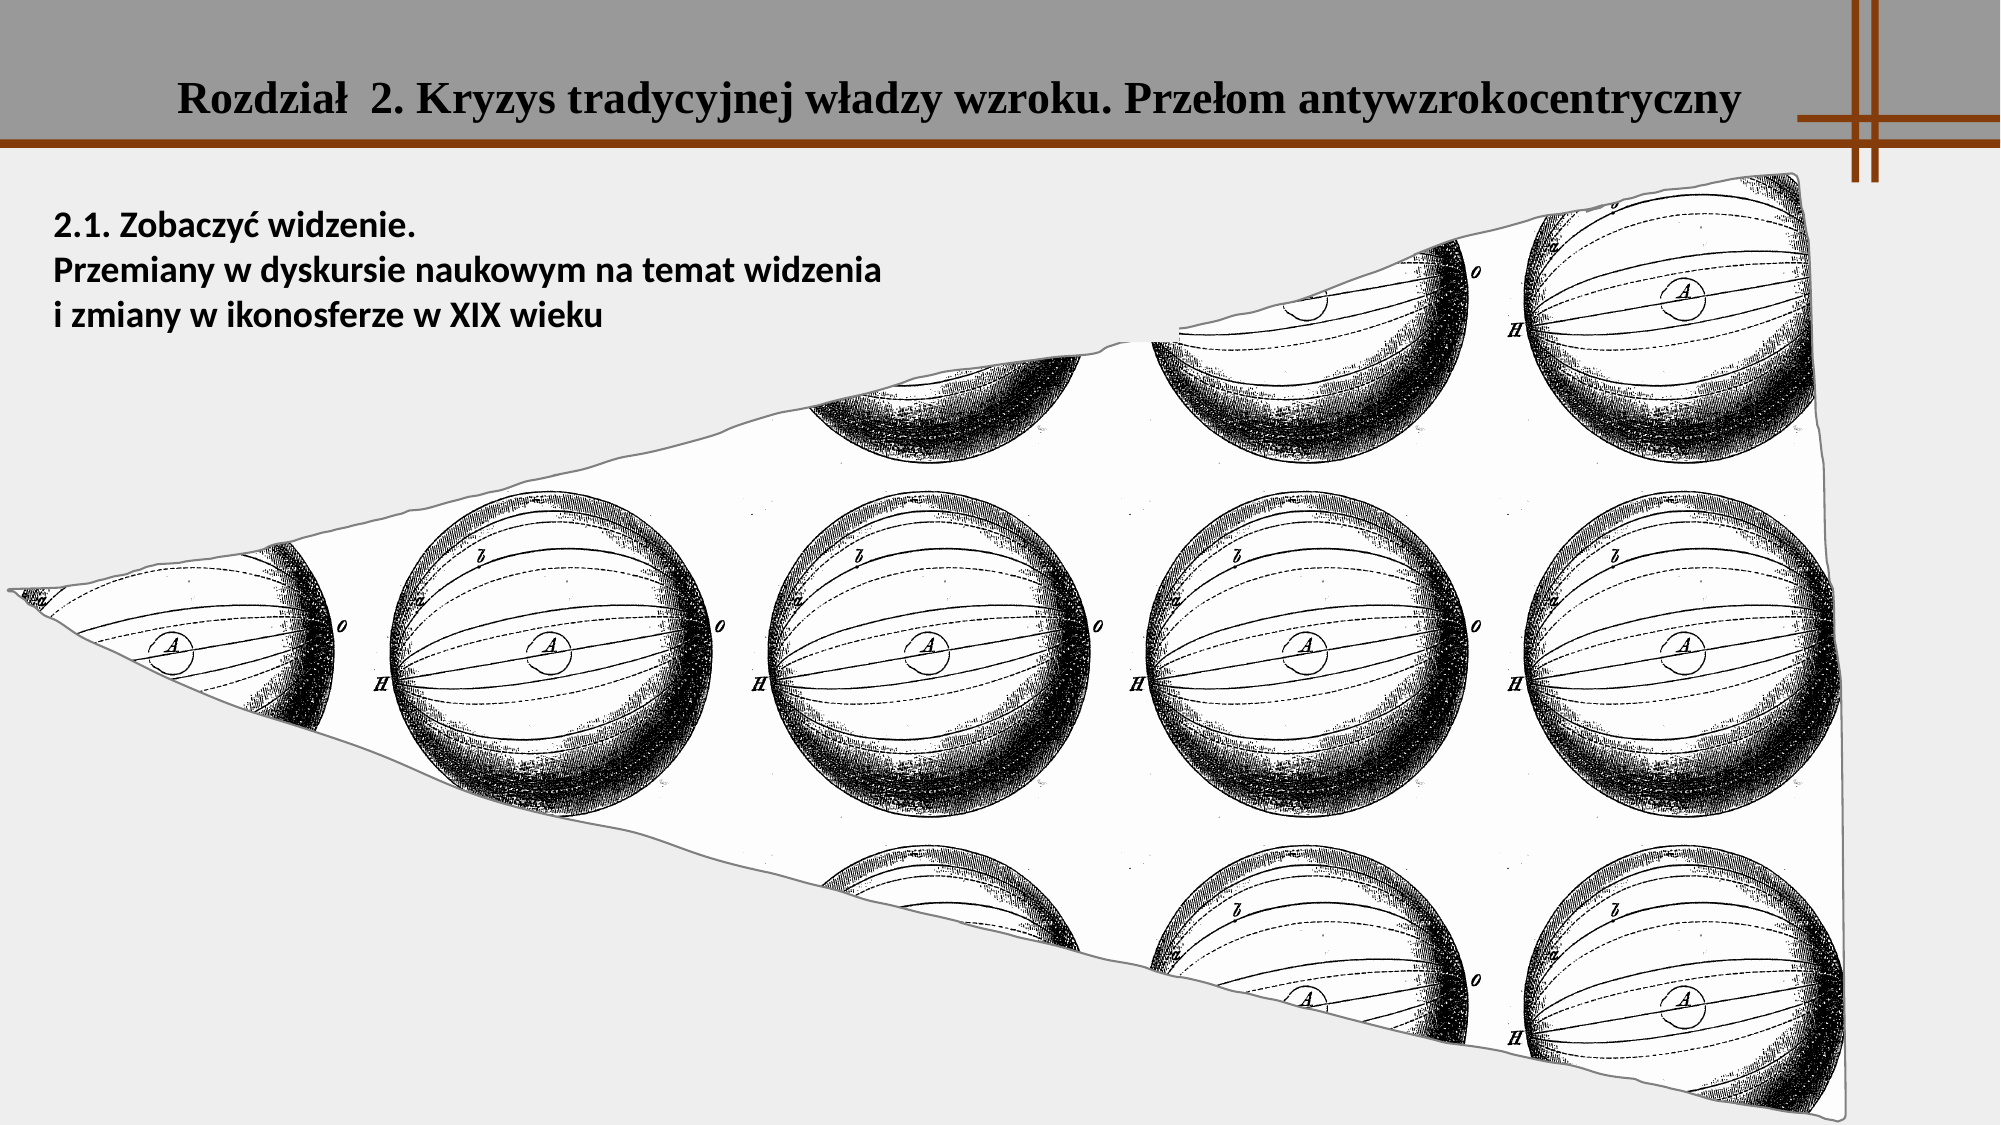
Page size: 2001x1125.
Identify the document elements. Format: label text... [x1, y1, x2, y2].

text_box [7, 173, 1846, 1122]
text_box Rozdział 2. Kryzys tradycyjnej władzy wzroku. Przełom antywzrokocentryczny [122, 5, 1810, 130]
text_box 2.1. Zobaczyć widzenie. Przemiany w dyskursie naukowym na temat widzenia i zmiany w ikonosferze w XIX wieku [38, 192, 1179, 343]
text_box [0, 0, 2001, 183]
